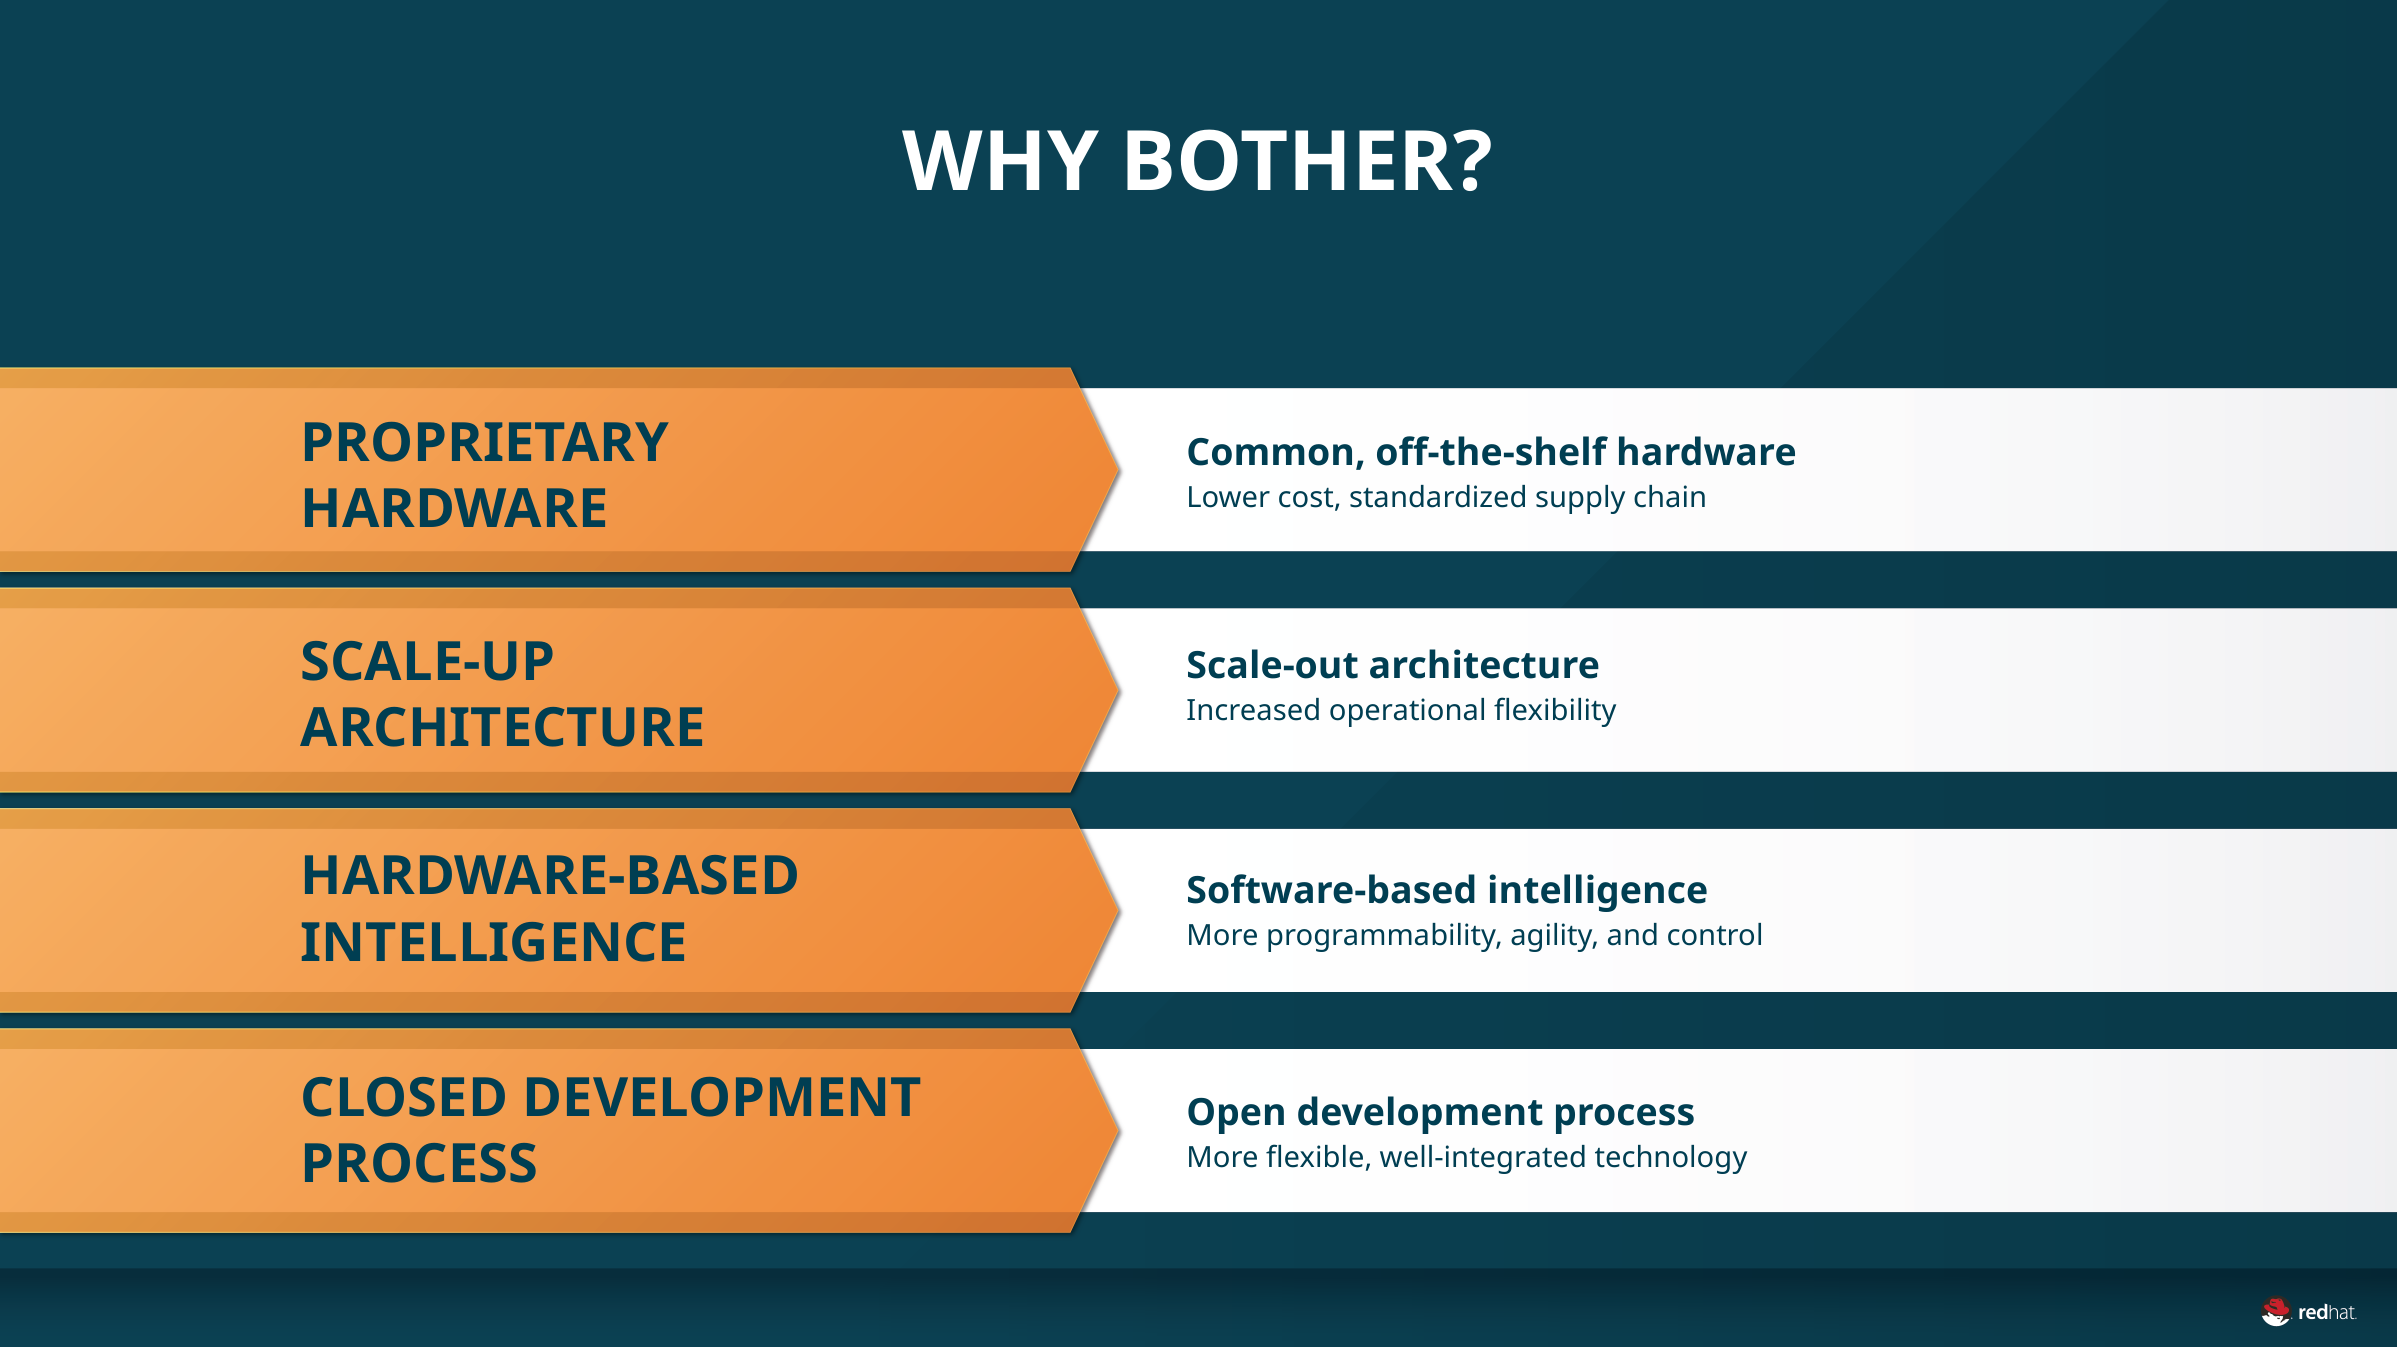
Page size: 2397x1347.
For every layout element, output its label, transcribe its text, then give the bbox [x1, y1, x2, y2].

picture [0, 0, 2397, 1347]
text_box PROPRIETARY HARDWARE [285, 400, 752, 547]
text_box Software-based intelligence More programmability, agility, and control [1171, 855, 1894, 965]
text_box Scale-out architecture Increased operational flexibility [1171, 630, 1894, 736]
text_box SCALE-UP ARCHITECTURE [285, 619, 752, 766]
text_box Open development process More flexible, well-integrated technology [1171, 1078, 1894, 1204]
text_box CLOSED DEVELOPMENT PROCESS [285, 1055, 1042, 1205]
text_box Common, off-the-shelf hardware Lower cost, standardized supply chain [1171, 418, 1894, 521]
text_box WHY BOTHER? [403, 94, 1994, 216]
text_box HARDWARE-BASED INTELLIGENCE [285, 834, 1041, 982]
